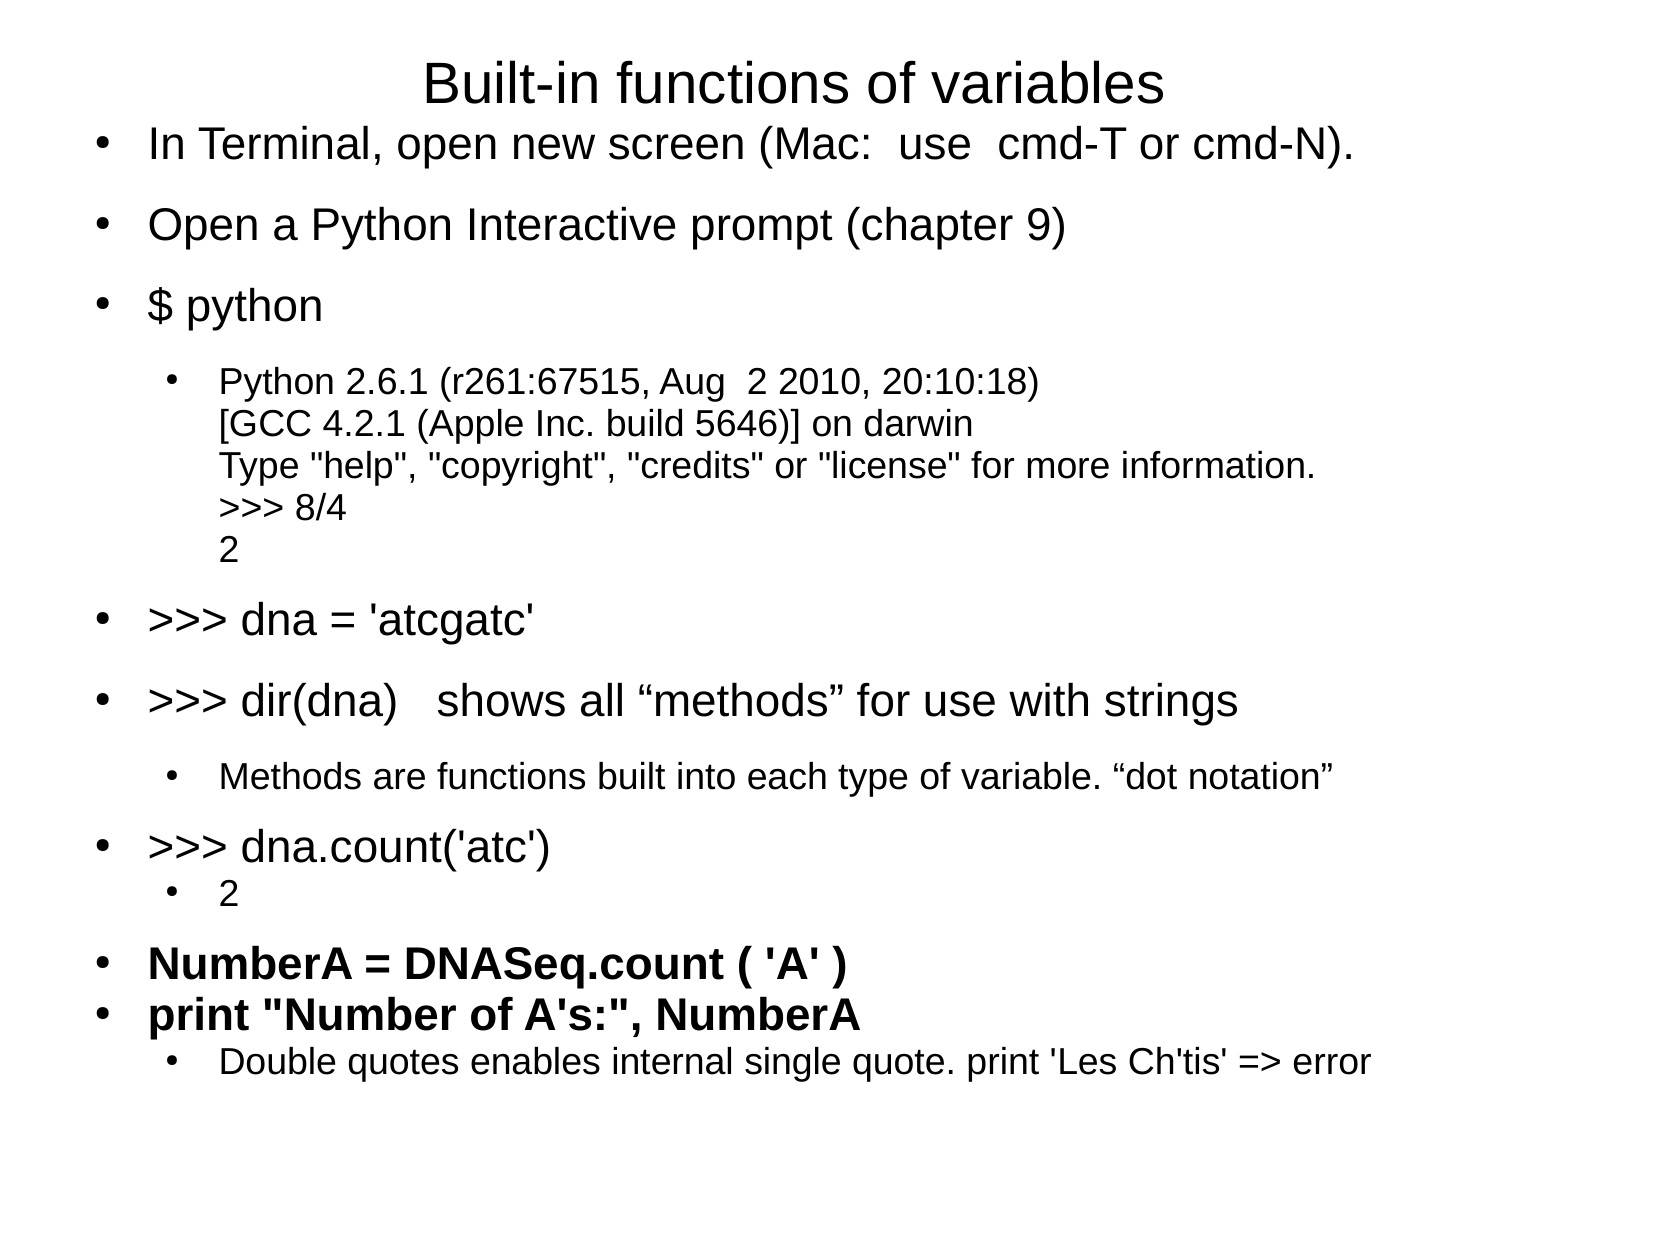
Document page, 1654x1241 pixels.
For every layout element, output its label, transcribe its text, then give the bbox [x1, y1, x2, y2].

list In Terminal, open new screen (Mac: use cmd-T or cmd-N). Open a Python Interactive prompt (chapter 9) $ python Python 2.6.1 (r261:67515, Aug 2 2010, 20:10:18) [GCC 4.2.1 (Apple Inc. build 5646)] on darwin Type "help", "copyright", "credits" or "license" for more information. >>> 8/4 2 >>> dna = 'atcgatc' >>> dir(dna) shows all “methods” for use with strings Methods are functions built into each type of variable. “dot notation” >>> dna.count('atc') 2 NumberA = DNASeq.count ( 'A' ) print "Number of A's:", NumberA Double quotes enables internal single quote. print 'Les Ch'tis' => error [76, 118, 1565, 1123]
title Built-in functions of variables [82, 49, 1506, 118]
